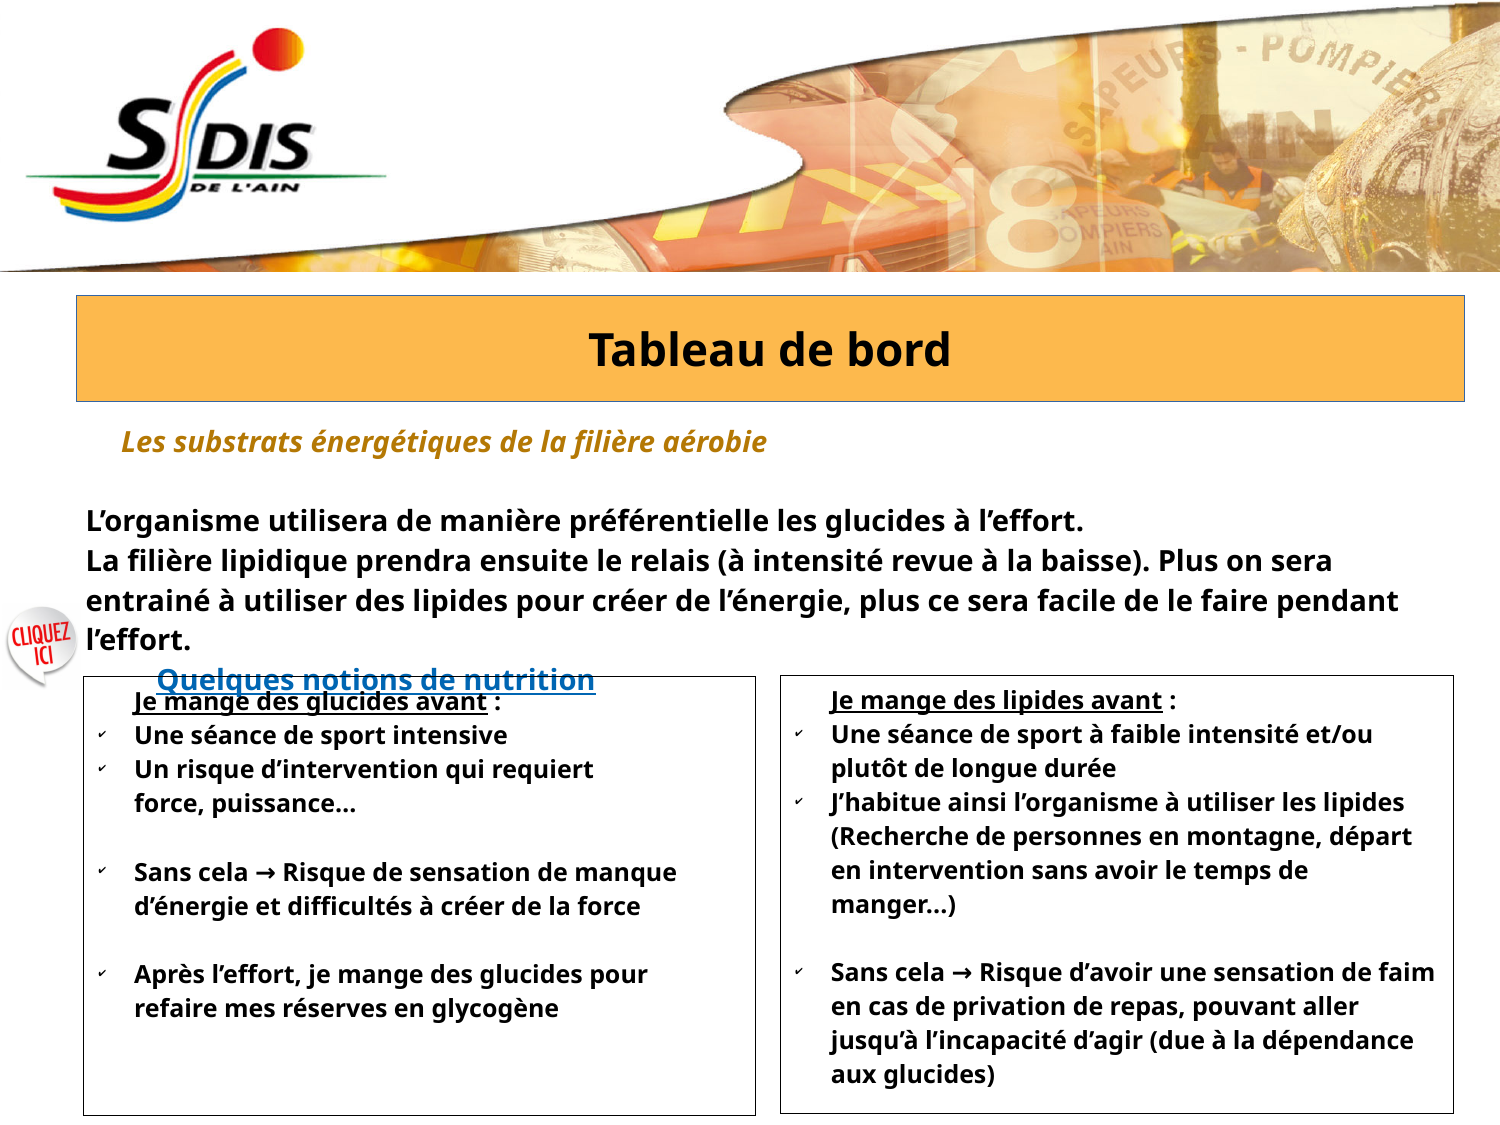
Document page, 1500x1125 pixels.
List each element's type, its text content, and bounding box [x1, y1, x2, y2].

text_box Je mange des glucides avant : Une séance de sport intensive Un risque d’intervention qui requiert force, puissance… Sans cela → Risque de sensation de manque d’énergie et difficultés à créer de la force Après l’effort, je mange des glucides pour refaire mes réserves en glycogène [83, 676, 756, 1116]
text_box Je mange des lipides avant : Une séance de sport à faible intensité et/ou plutôt de longue durée J’habitue ainsi l’organisme à utiliser les lipides (Recherche de personnes en montagne, départ en intervention sans avoir le temps de manger...) Sans cela → Risque d’avoir une sensation de faim en cas de privation de repas, pouvant aller jusqu’à l’incapacité d’agir (due à la dépendance aux glucides) [780, 675, 1454, 1114]
text_box Tableau de bord [76, 295, 1465, 402]
picture [2, 603, 81, 690]
text_box Les substrats énergétiques de la filière aérobie L’organisme utilisera de manière préférentielle les glucides à l’effort. La filière lipidique prendra ensuite le relais (à intensité revue à la baisse). Plus on sera entrainé à utiliser des lipides pour créer de l’énergie, plus ce sera facile de le faire pendant l’effort. Quelques notions de nutrition [35, 413, 1441, 1058]
picture [0, 0, 1500, 272]
